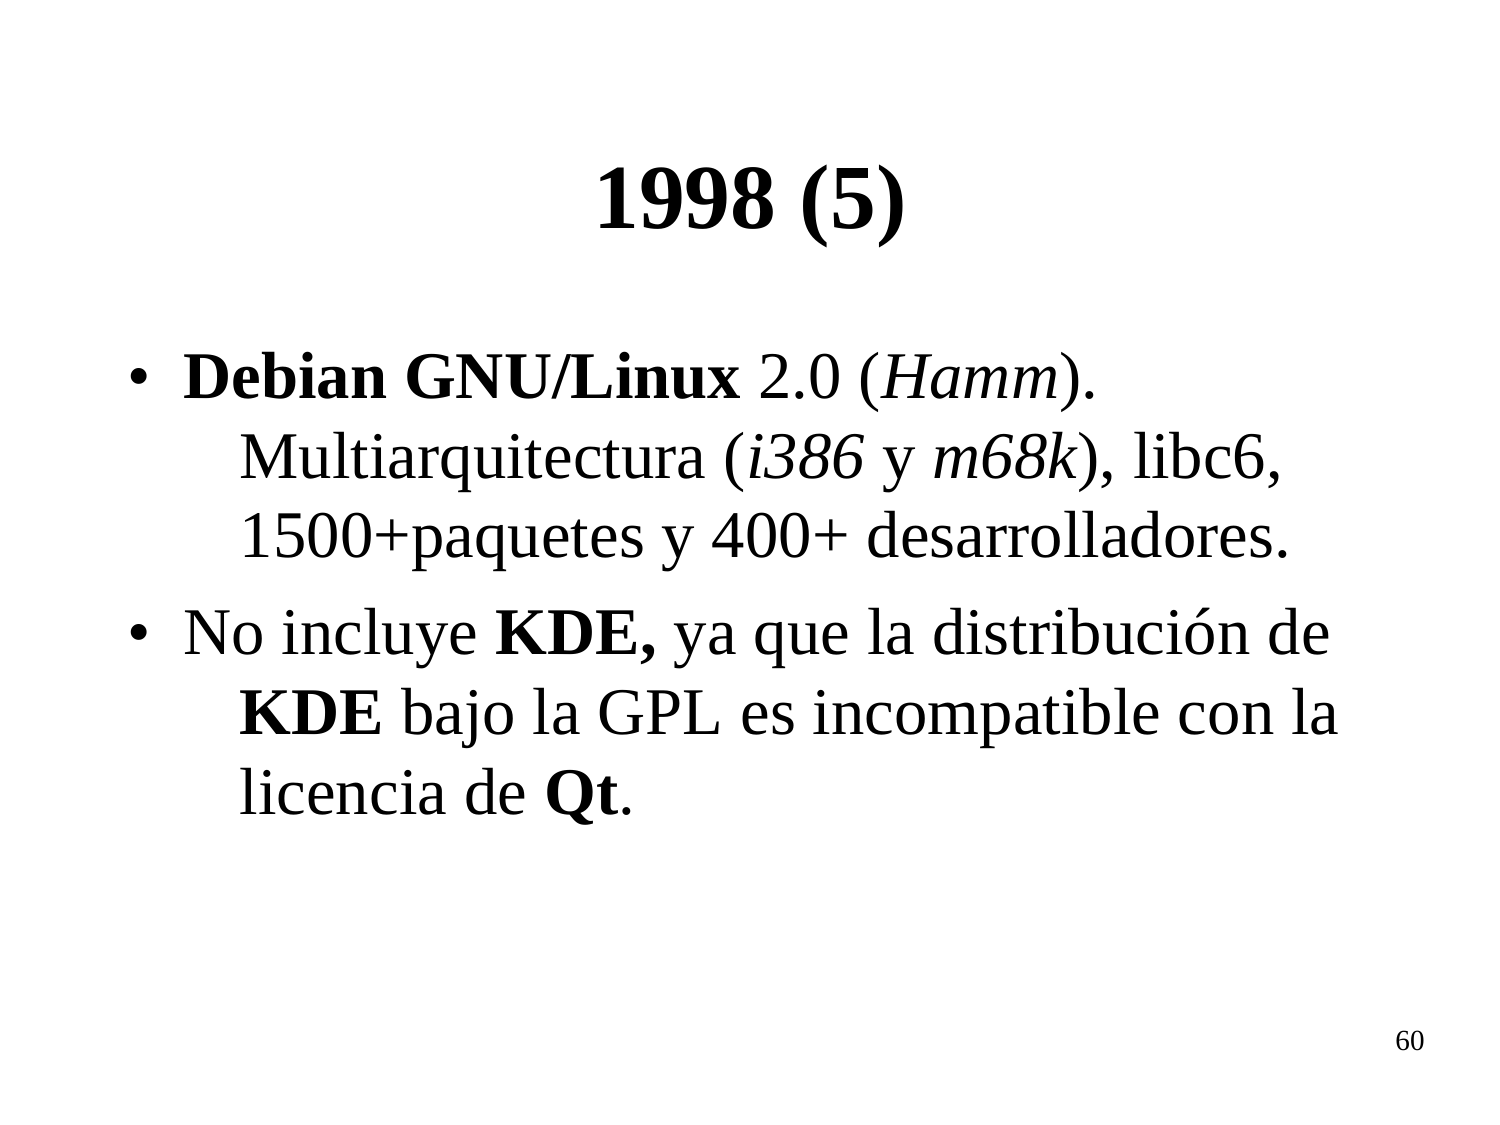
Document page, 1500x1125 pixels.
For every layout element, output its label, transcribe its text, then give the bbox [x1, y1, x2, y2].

list Debian GNU/Linux 2.0 (Hamm). Multiarquitectura (i386 y m68k), libc6, 1500+paquetes y 400+ desarrolladores. No incluye KDE, ya que la distribución de KDE bajo la GPL es incompatible con la licencia de Qt. [112, 324, 1388, 1000]
title 1998 (5) [112, 99, 1388, 288]
